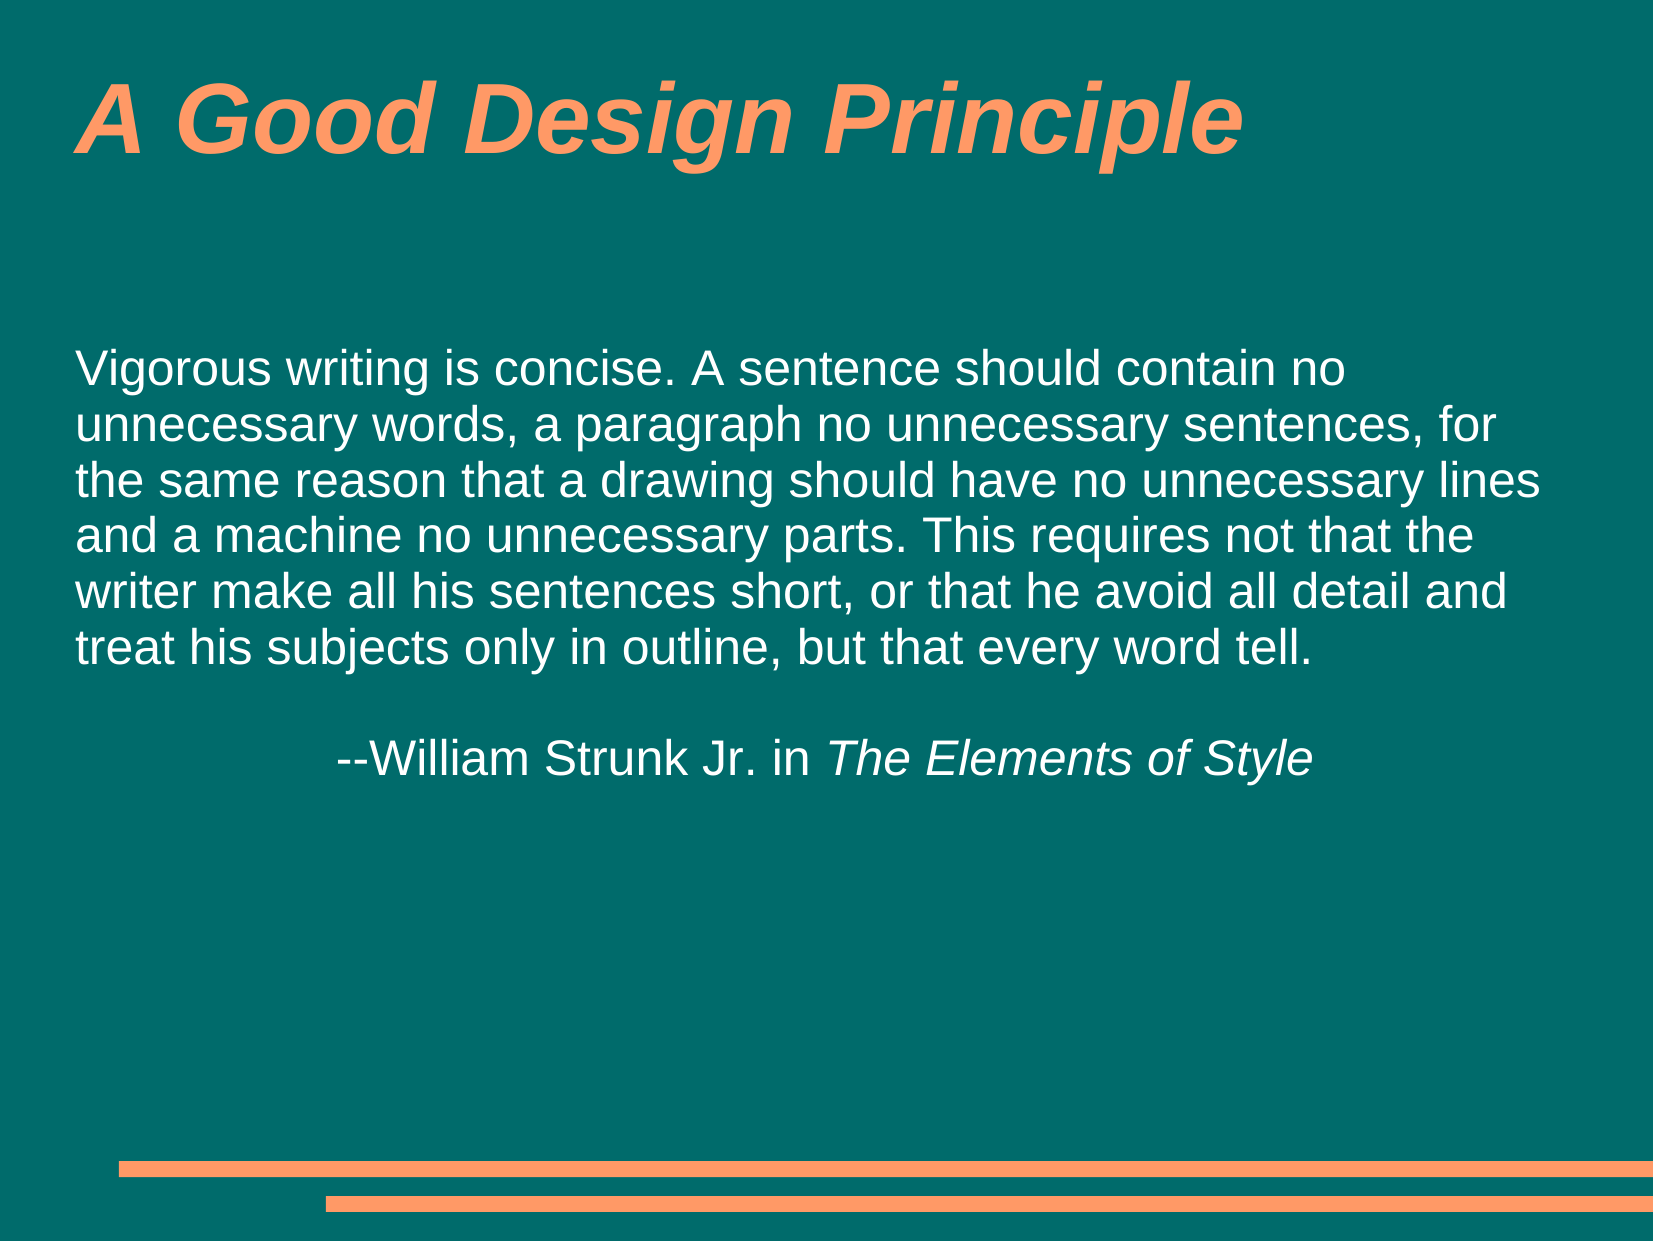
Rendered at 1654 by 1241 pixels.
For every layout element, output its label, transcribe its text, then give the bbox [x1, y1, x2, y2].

text_box Vigorous writing is concise. A sentence should contain no unnecessary words, a paragraph no unnecessary sentences, for the same reason that a drawing should have no unnecessary lines and a machine no unnecessary parts. This requires not that the writer make all his sentences short, or that he avoid all detail and treat his subjects only in outline, but that every word tell. --William Strunk Jr. in The Elements of Style [75, 340, 1576, 788]
title A Good Design Principle [75, 10, 1576, 228]
